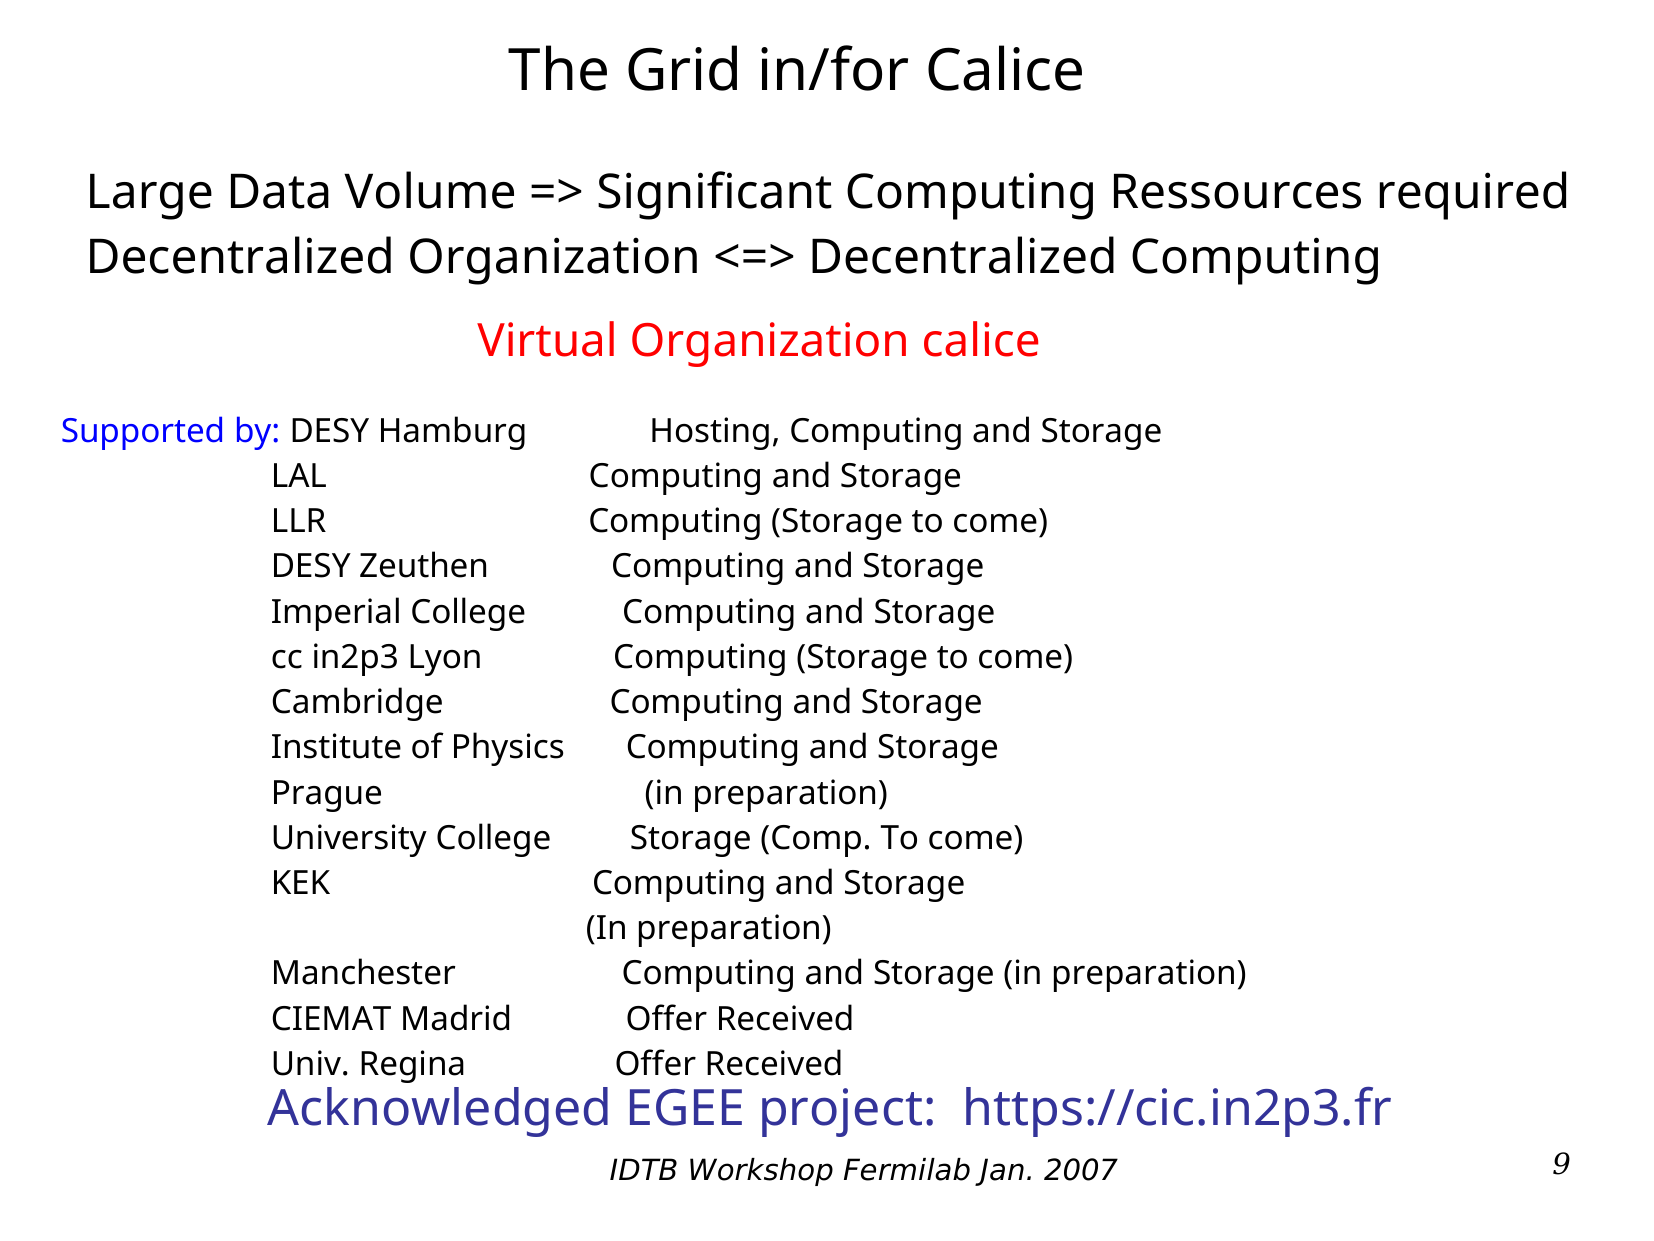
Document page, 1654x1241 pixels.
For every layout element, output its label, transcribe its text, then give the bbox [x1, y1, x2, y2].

title The Grid in/for Calice [159, 5, 1435, 131]
text_box Large Data Volume => Significant Computing Ressources required Decentralized Organization <=> Decentralized Computing [70, 149, 1334, 275]
text_box Virtual Organization calice [462, 300, 1163, 385]
text_box Supported by: DESY Hamburg Hosting, Computing and Storage LAL Computing and Storage LLR Computing (Storage to come) DESY Zeuthen Computing and Storage Imperial College Computing and Storage cc in2p3 Lyon Computing (Storage to come) Cambridge Computing and Storage Institute of Physics Computing and Storage Prague (in preparation) University College Storage (Comp. To come) KEK Computing and Storage (In preparation) Manchester Computing and Storage (in preparation) CIEMAT Madrid Offer Received Univ. Regina Offer Received [46, 399, 1330, 815]
text_box Acknowledged EGEE project: https://cic.in2p3.fr [252, 1064, 1359, 1140]
